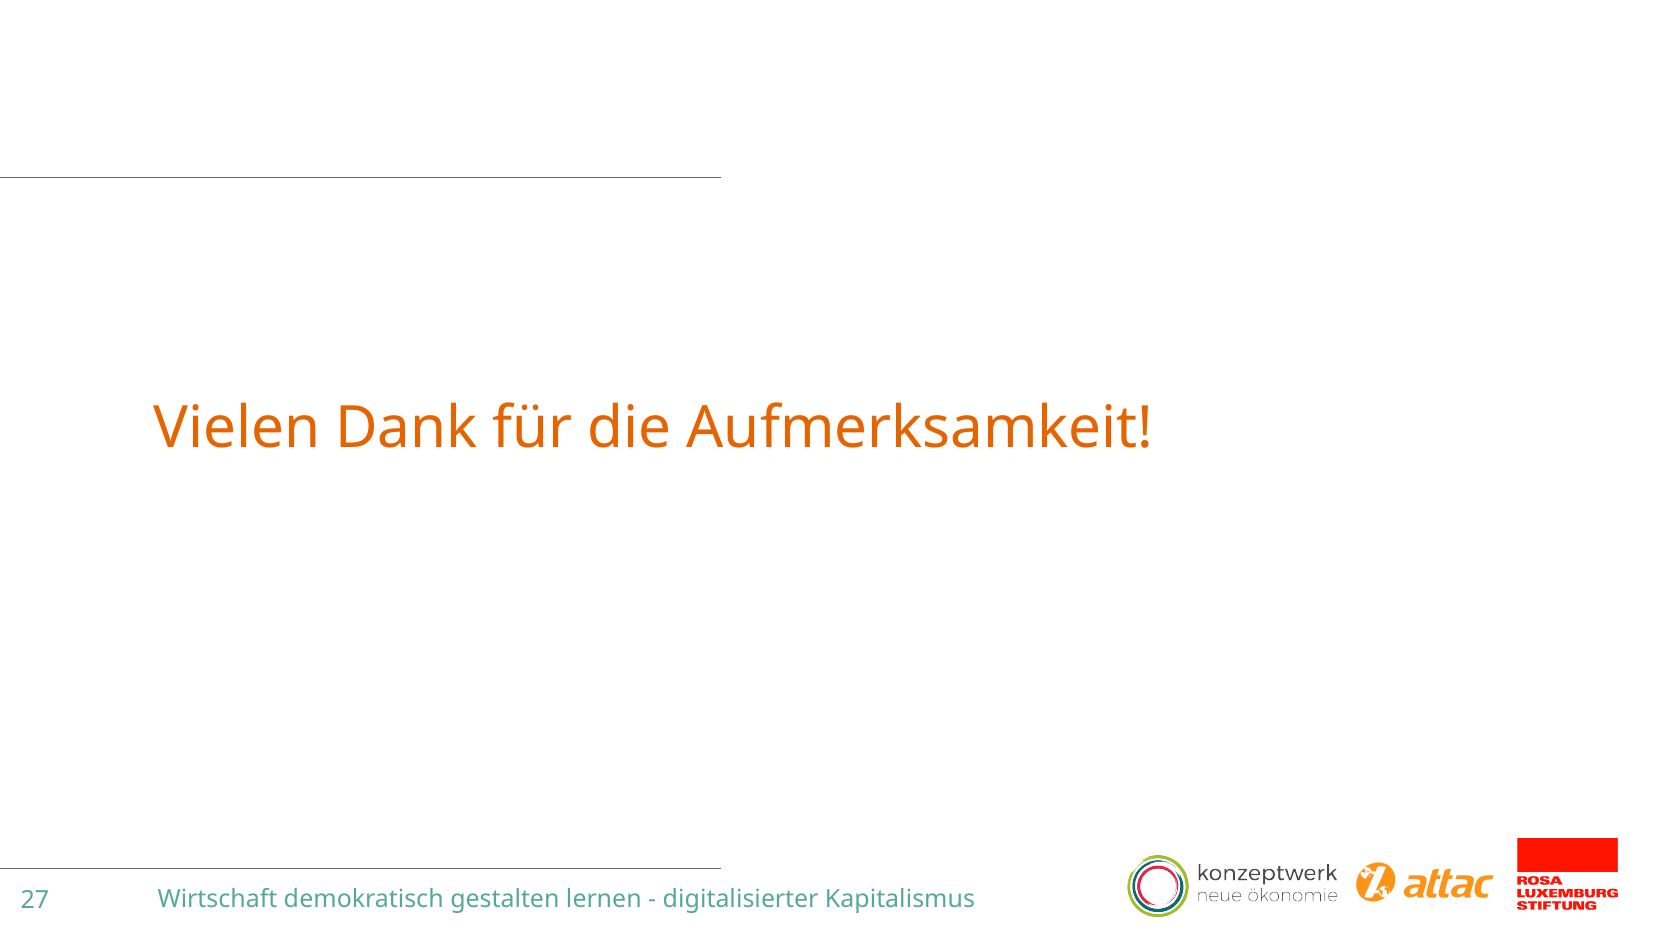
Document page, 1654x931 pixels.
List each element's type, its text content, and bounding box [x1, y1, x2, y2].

picture [1517, 838, 1618, 910]
picture [1110, 838, 1495, 931]
list Vielen Dank für die Aufmerksamkeit! [153, 283, 1388, 720]
